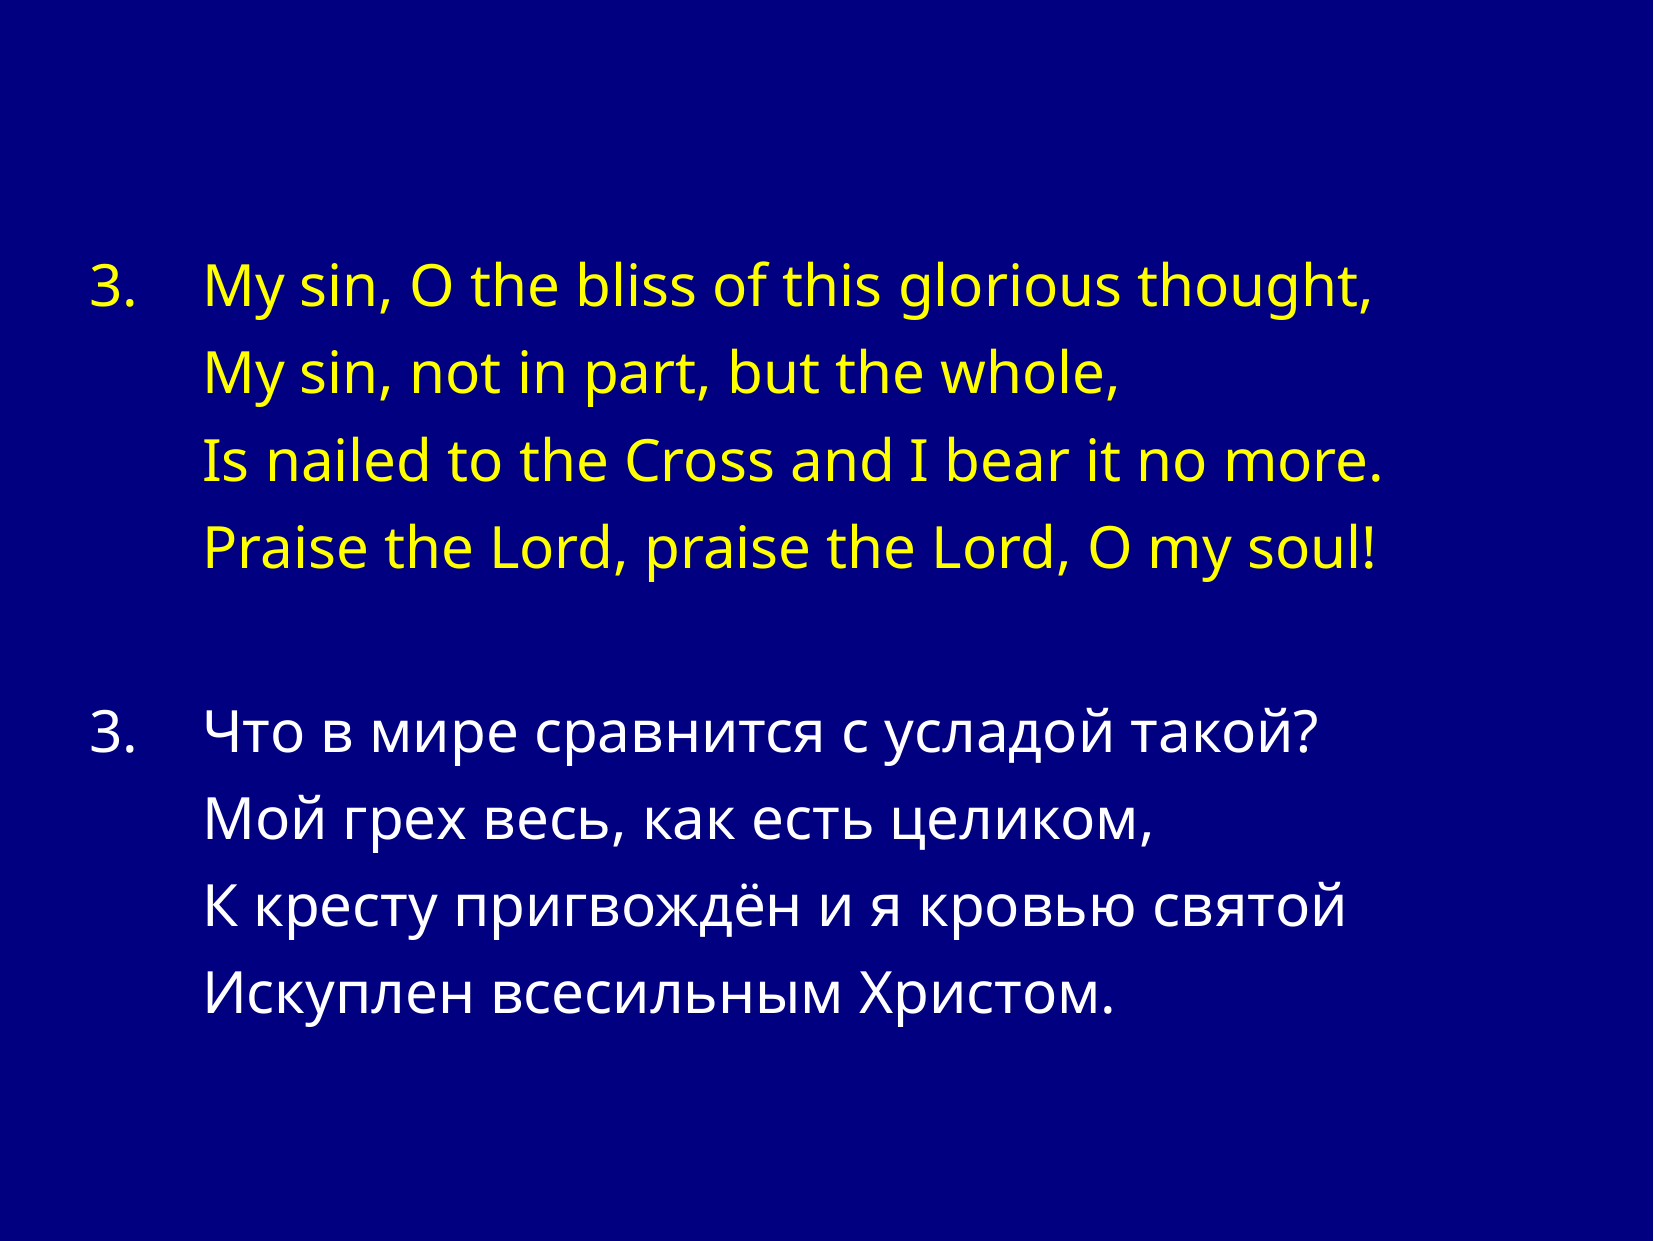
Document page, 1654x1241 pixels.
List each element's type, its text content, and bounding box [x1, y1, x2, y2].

text_box 3. Что в мире сравнится с усладой такой? Мой грех весь, как есть целиком, К кресту пригвождён и я кровью святой Искуплен всесильным Христом. [75, 675, 1653, 1163]
text_box 3. My sin, O the bliss of this glorious thought, My sin, not in part, but the whole, Is nailed to the Cross and I bear it no more. Praise the Lord, praise the Lord, O my soul! [75, 150, 1651, 638]
